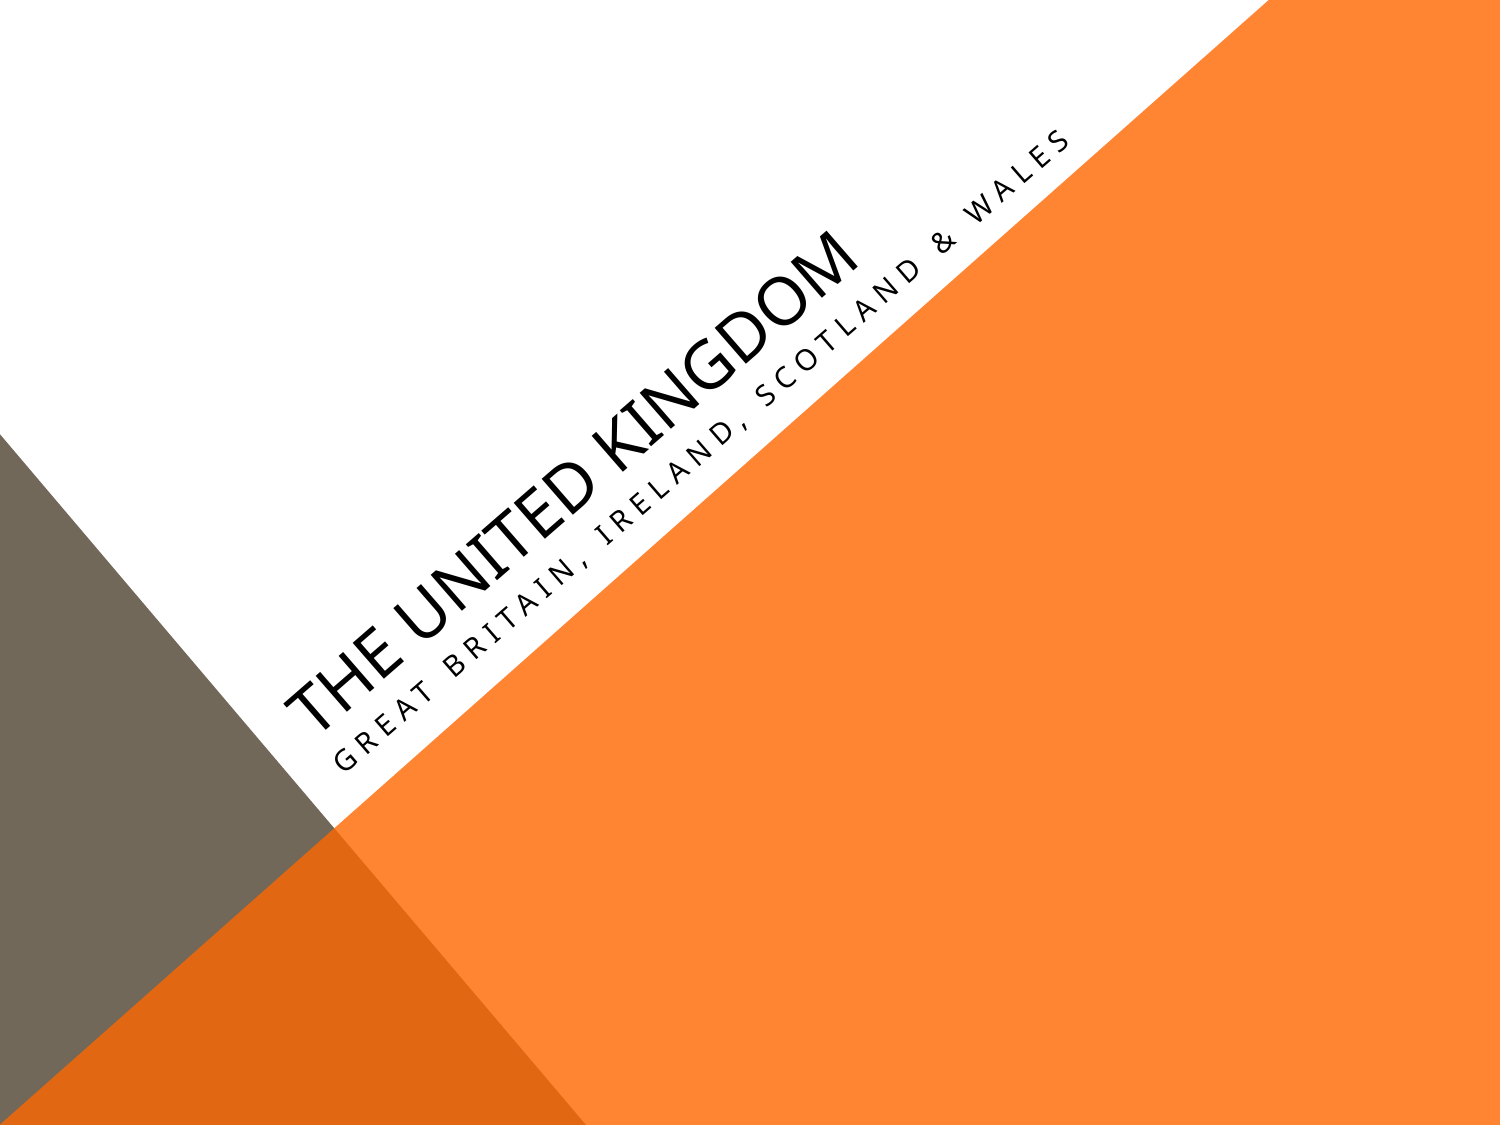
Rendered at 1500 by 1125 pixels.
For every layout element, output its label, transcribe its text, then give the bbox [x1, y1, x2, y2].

subtitle Great Britain, Ireland, scotland & Wales [312, 61, 1154, 804]
title THE United kingdom [182, 4, 1012, 761]
